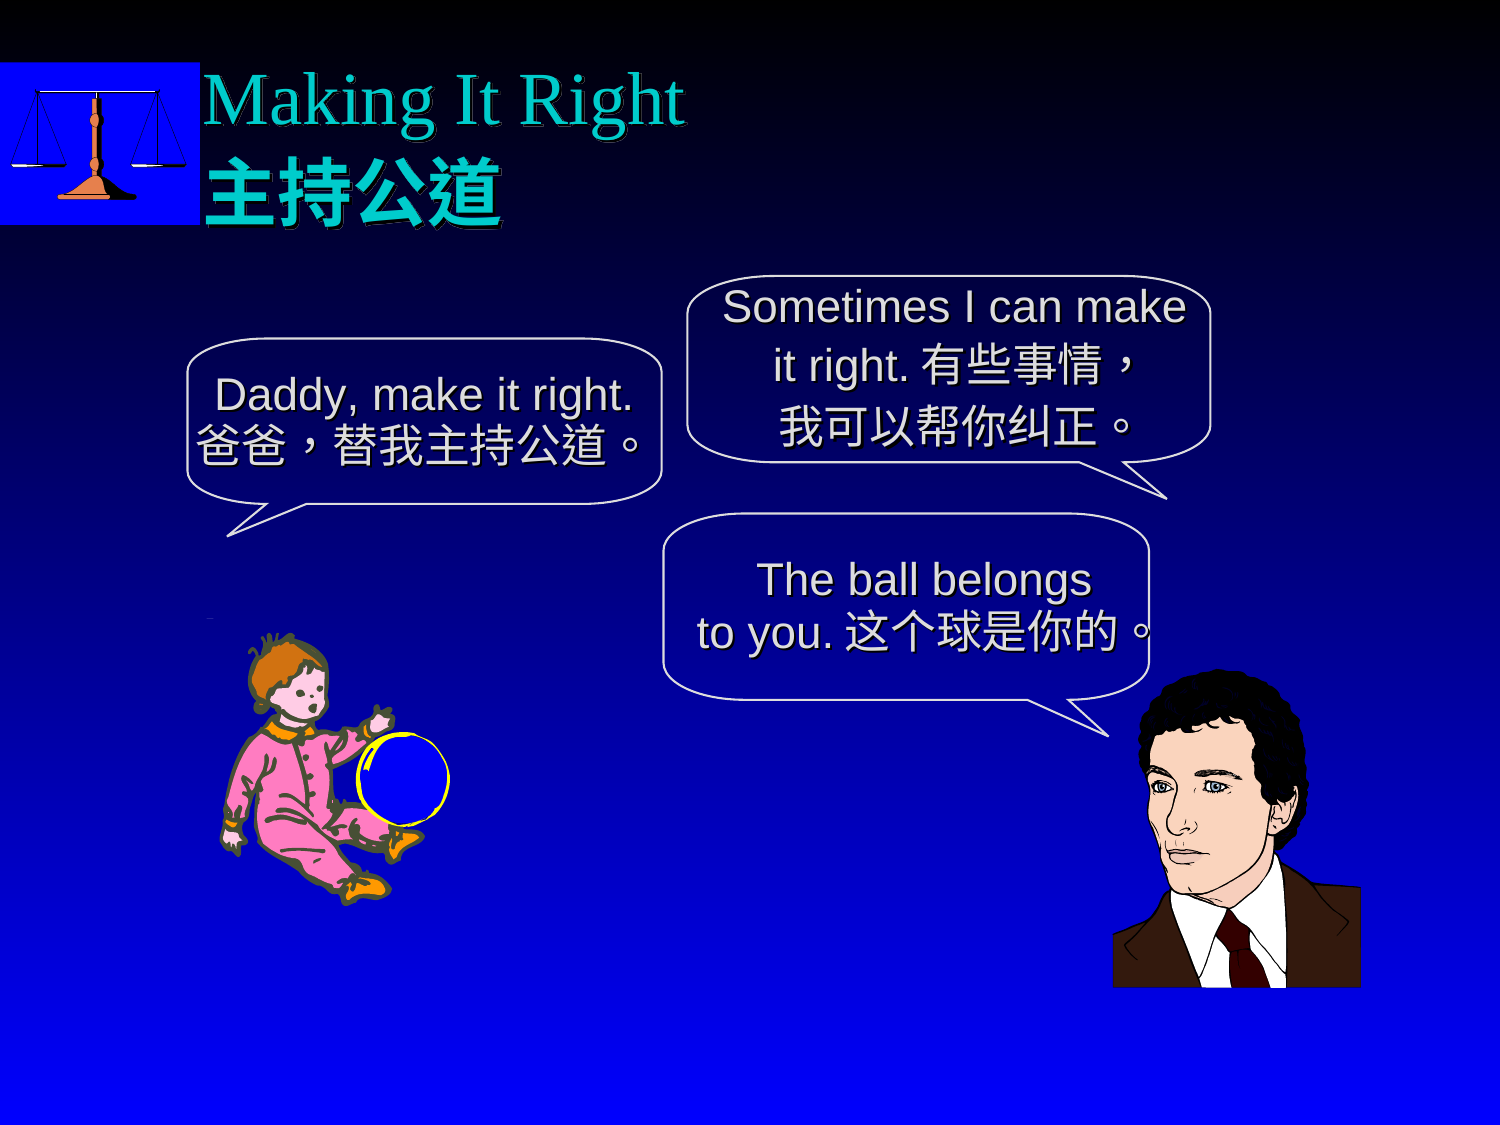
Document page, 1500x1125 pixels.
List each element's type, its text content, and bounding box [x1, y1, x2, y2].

text_box Daddy, make it right. 爸爸，替我主持公道。 [187, 338, 662, 537]
picture [1112, 668, 1361, 988]
title Making It Right 主持公道 [187, 56, 1463, 244]
text_box Sometimes I can make it right.有些事情， 我可以帮你纠正。 [687, 275, 1211, 499]
chart [206, 618, 451, 906]
text_box The ball belongs to you.这个球是你的。 [663, 513, 1149, 737]
